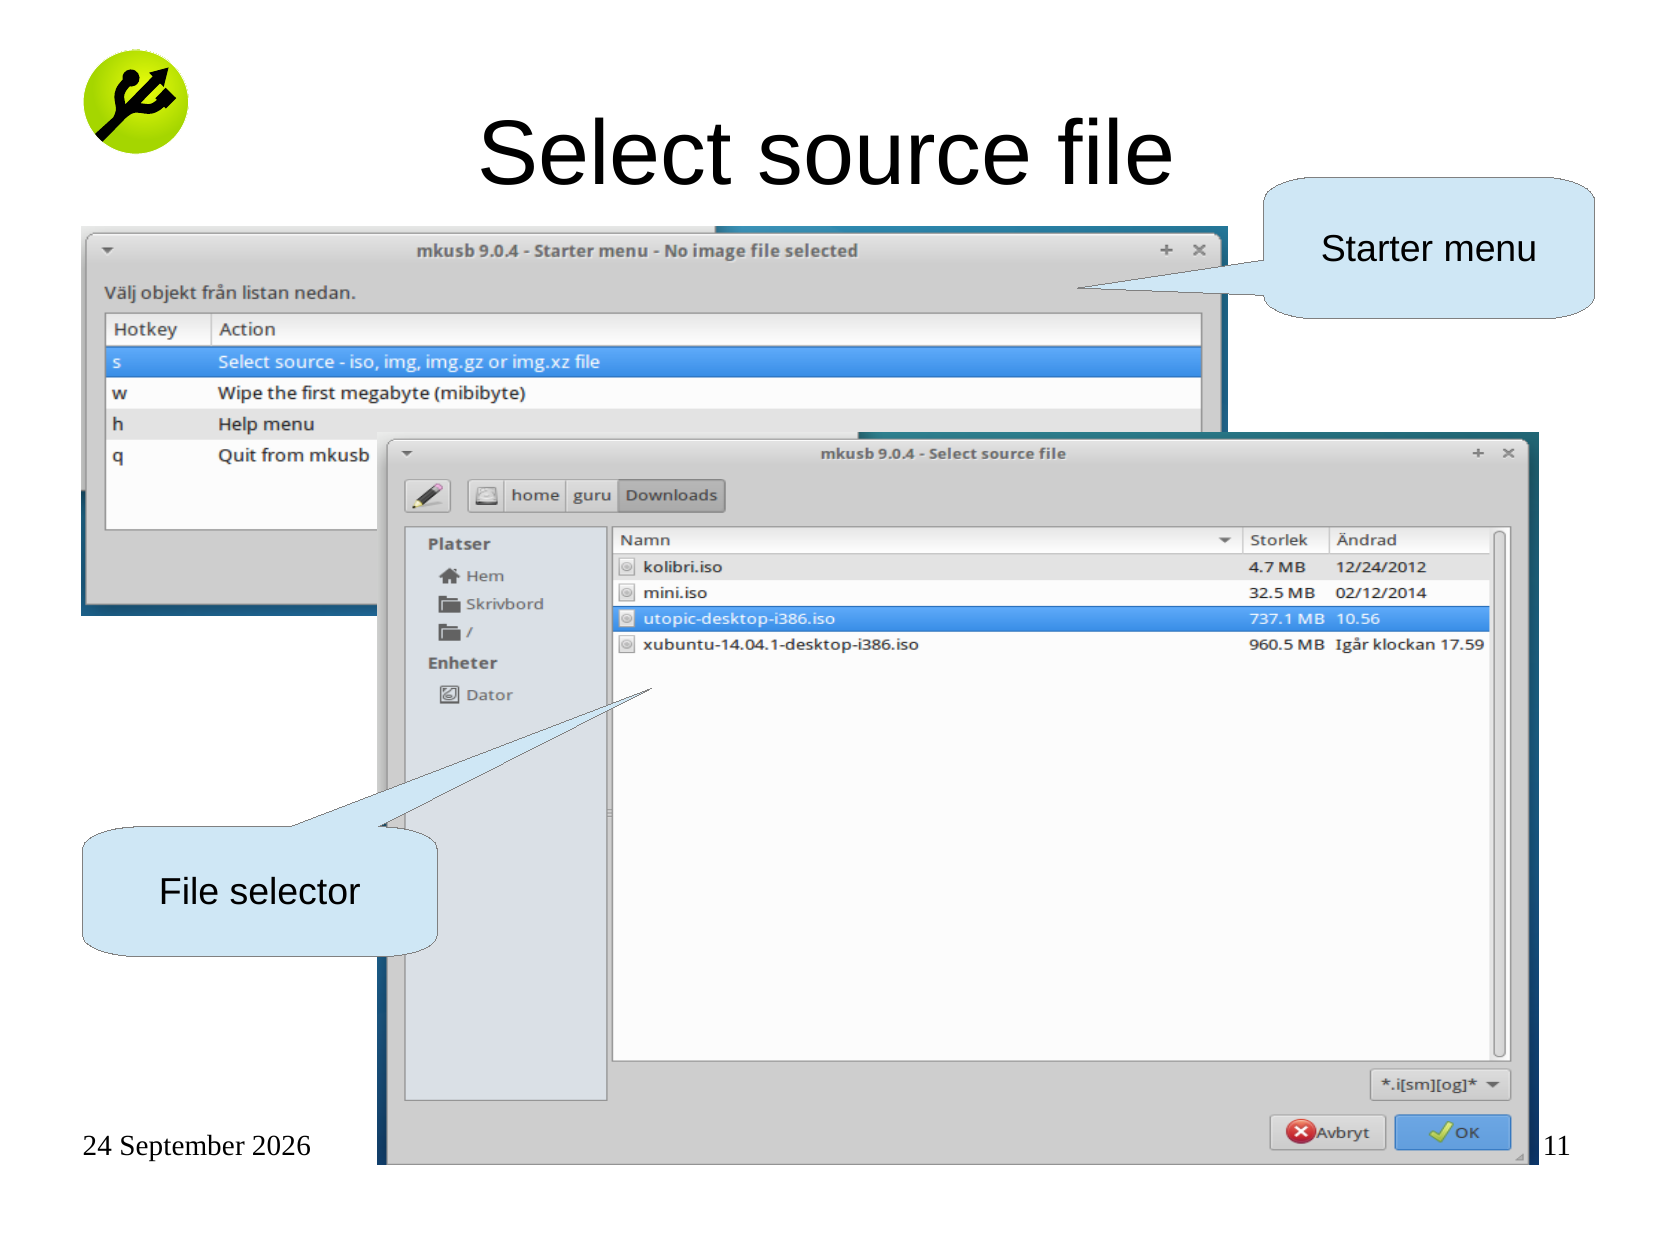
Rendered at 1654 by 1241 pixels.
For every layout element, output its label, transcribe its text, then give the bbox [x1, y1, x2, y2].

text_box Starter menu [1077, 177, 1595, 319]
text_box File selector [82, 688, 652, 957]
title Select source file [82, 49, 1571, 257]
picture [81, 226, 1539, 1165]
